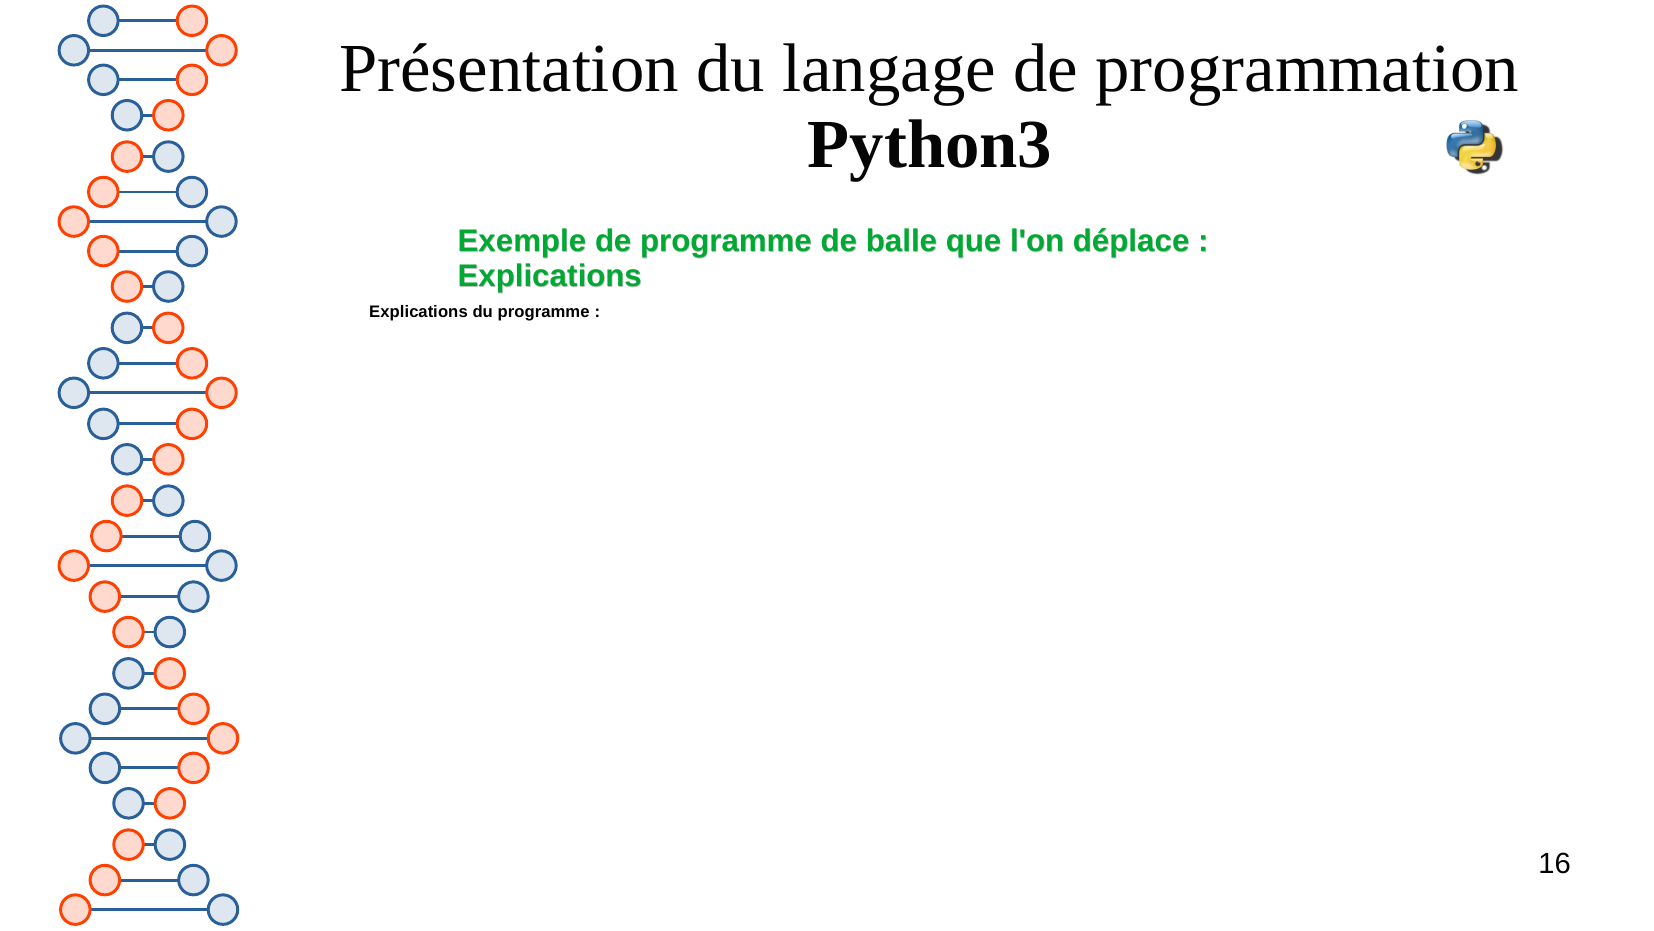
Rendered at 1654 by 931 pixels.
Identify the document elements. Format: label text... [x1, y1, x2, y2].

text_box Exemple de programme de balle que l'on déplace : Explications [442, 216, 1418, 266]
text_box Explications du programme : [354, 295, 1506, 886]
picture [1443, 118, 1506, 176]
title Présentation du langage de programmation Python3 [265, 29, 1595, 184]
